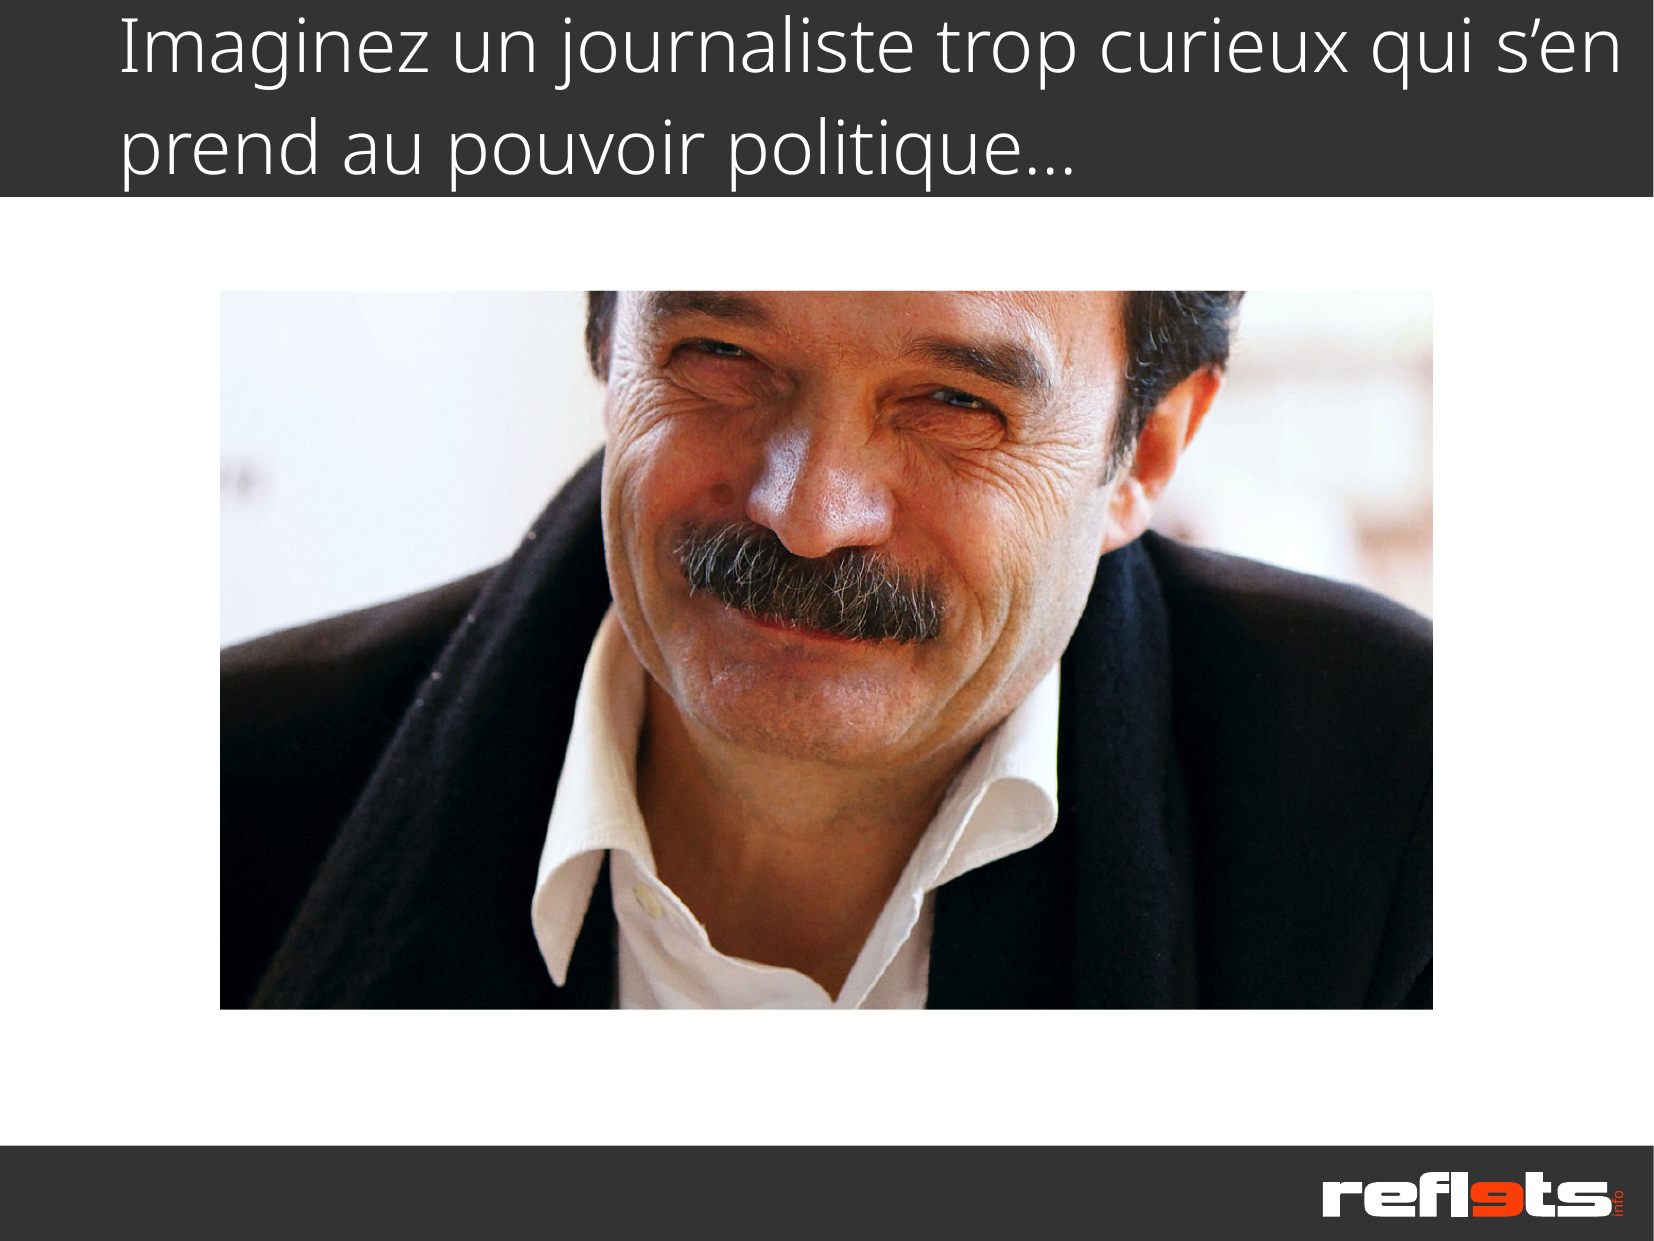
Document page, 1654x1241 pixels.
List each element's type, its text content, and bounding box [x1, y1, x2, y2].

title Imaginez un journaliste trop curieux qui s’en prend au pouvoir politique... [0, 0, 1654, 189]
picture [220, 290, 1433, 1010]
